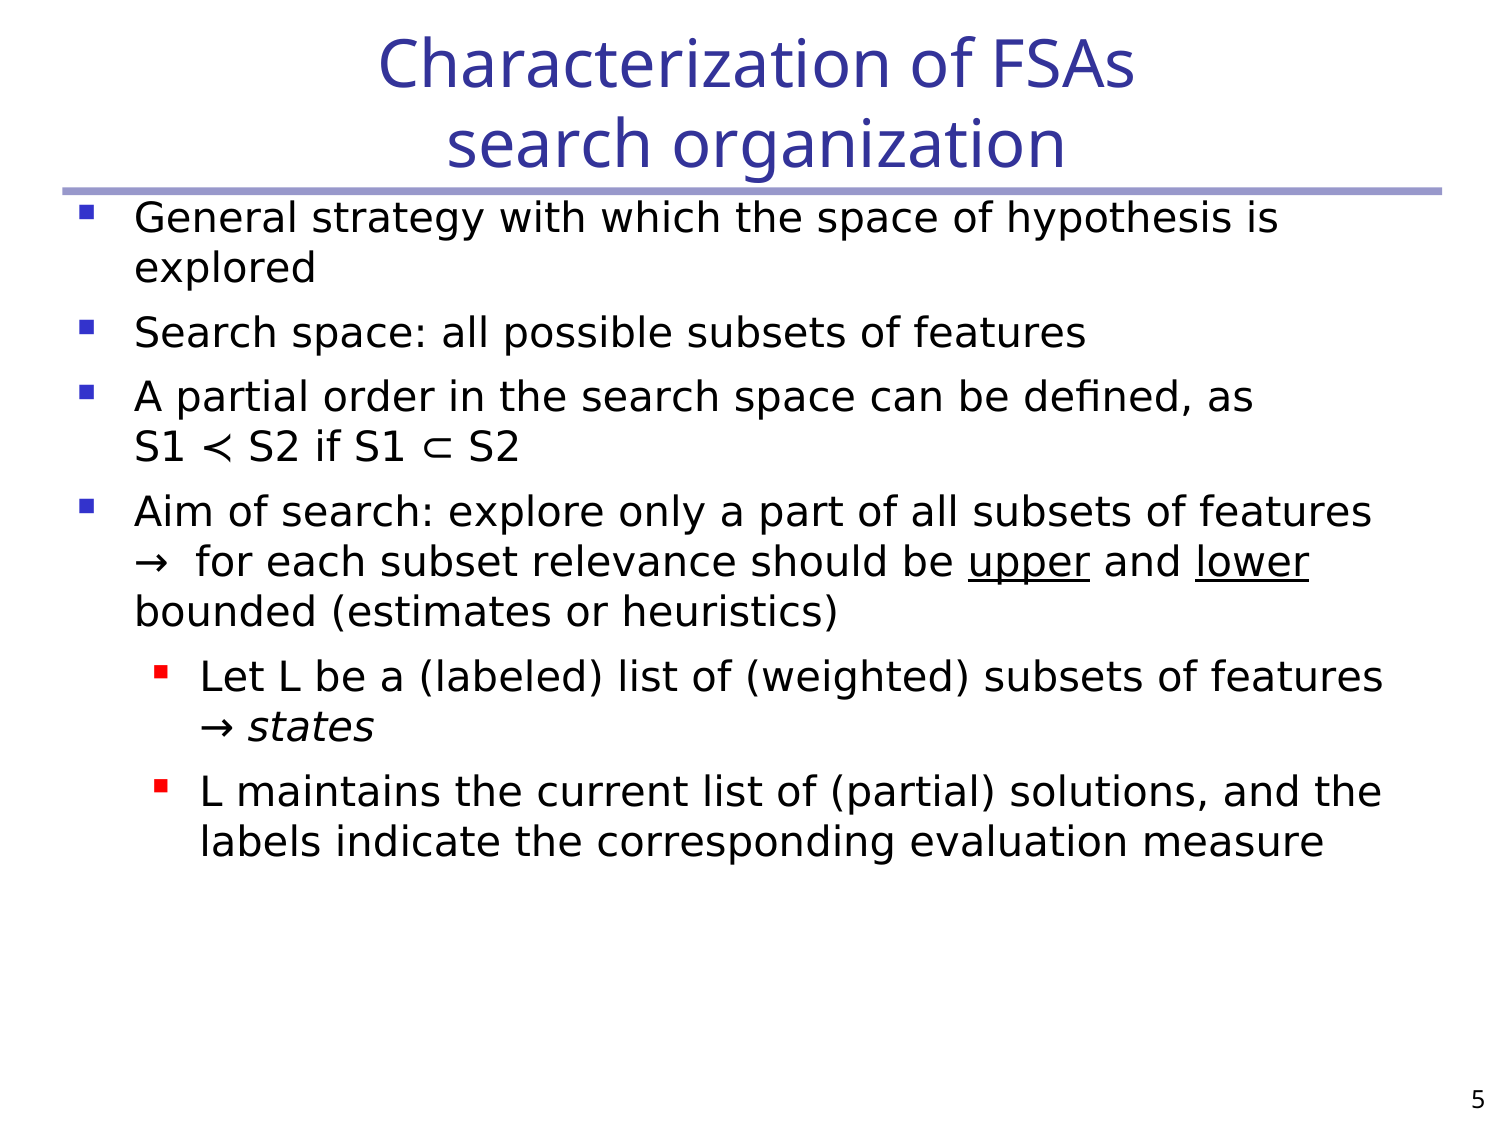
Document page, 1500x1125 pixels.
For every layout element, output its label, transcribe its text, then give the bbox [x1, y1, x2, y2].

title Characterization of FSAs search organization [60, 13, 1456, 189]
list General strategy with which the space of hypothesis is explored Search space: all possible subsets of features A partial order in the search space can be defined, as S1 ≺ S2 if S1 ⊂ S2 Aim of search: explore only a part of all subsets of features → for each subset relevance should be upper and lower bounded (estimates or heuristics) Let L be a (labeled) list of (weighted) subsets of features → states L maintains the current list of (partial) solutions, and the labels indicate the corresponding evaluation measure [62, 118, 1426, 969]
text_box <number> [1187, 1050, 1500, 1125]
